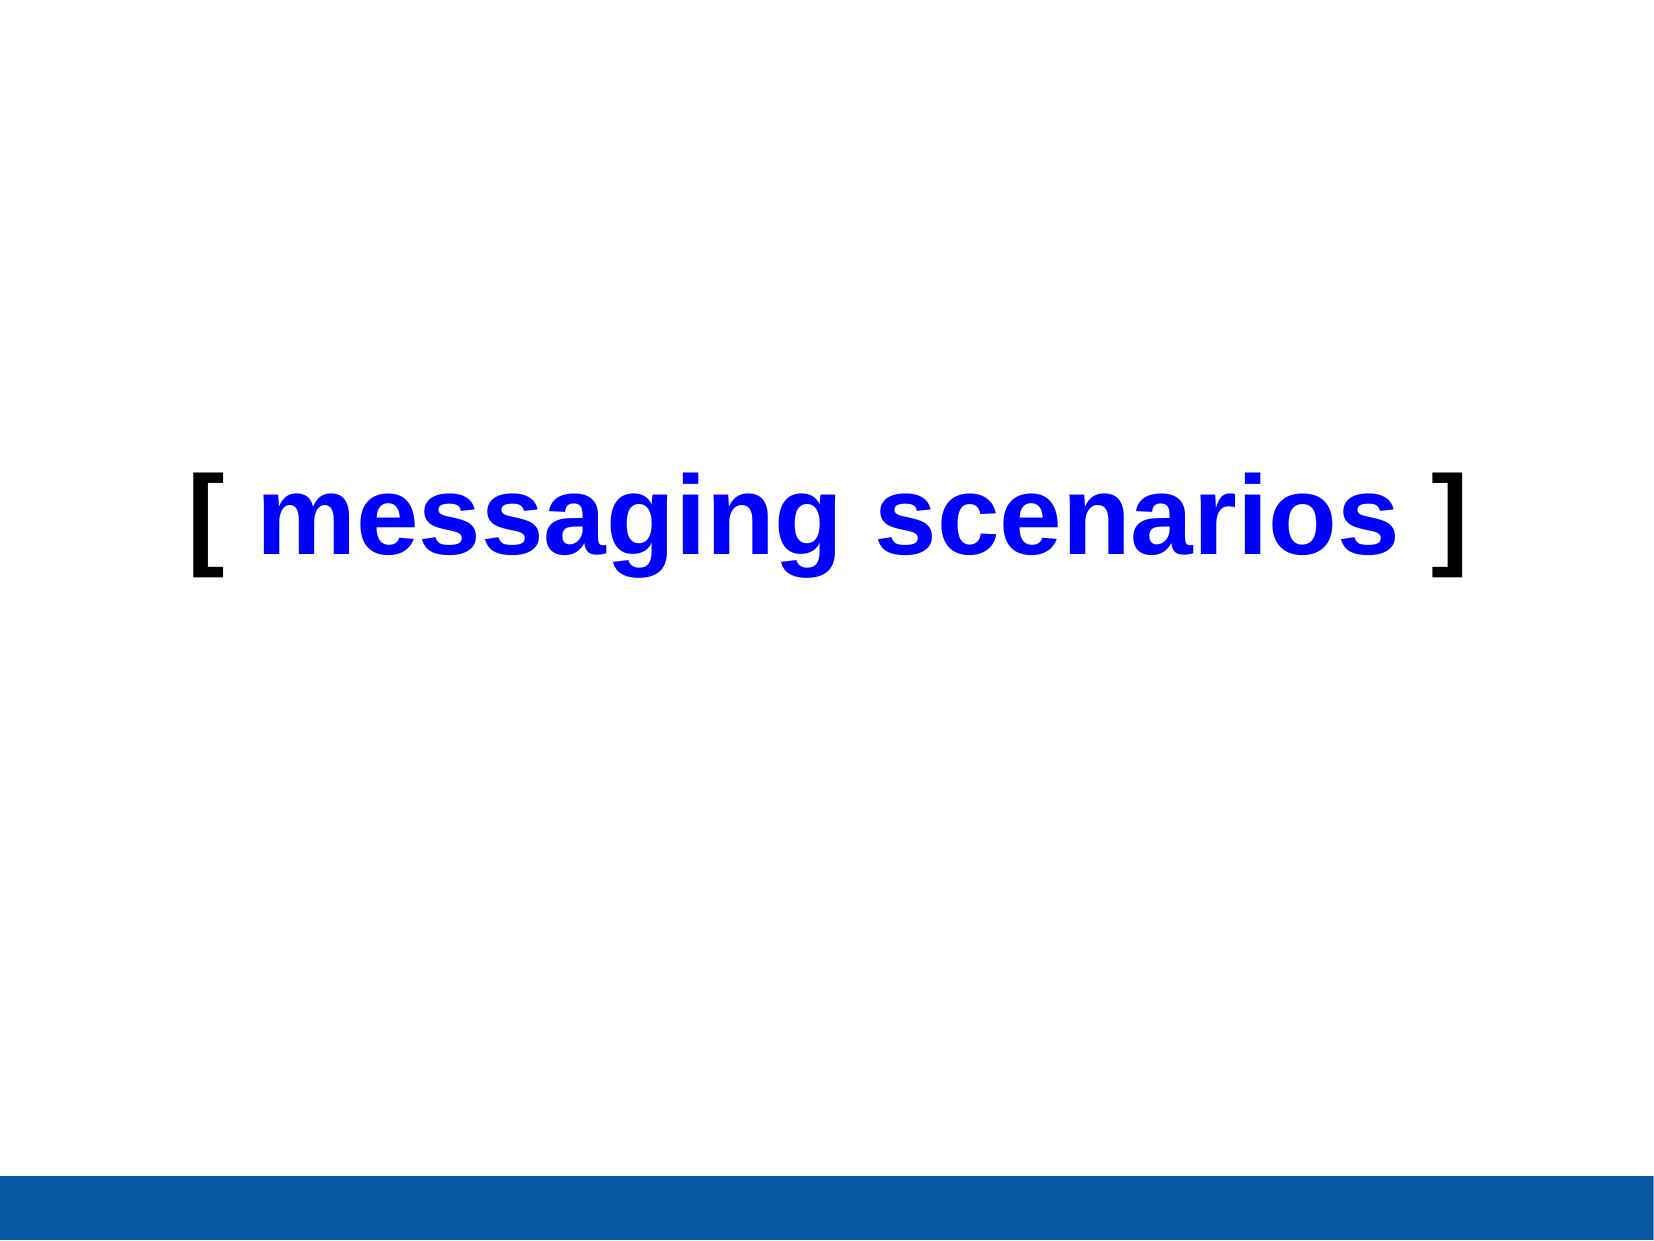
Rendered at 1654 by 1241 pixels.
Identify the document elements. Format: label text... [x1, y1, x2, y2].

title [ messaging scenarios ] [0, 413, 1654, 619]
picture [0, 1176, 1654, 1240]
